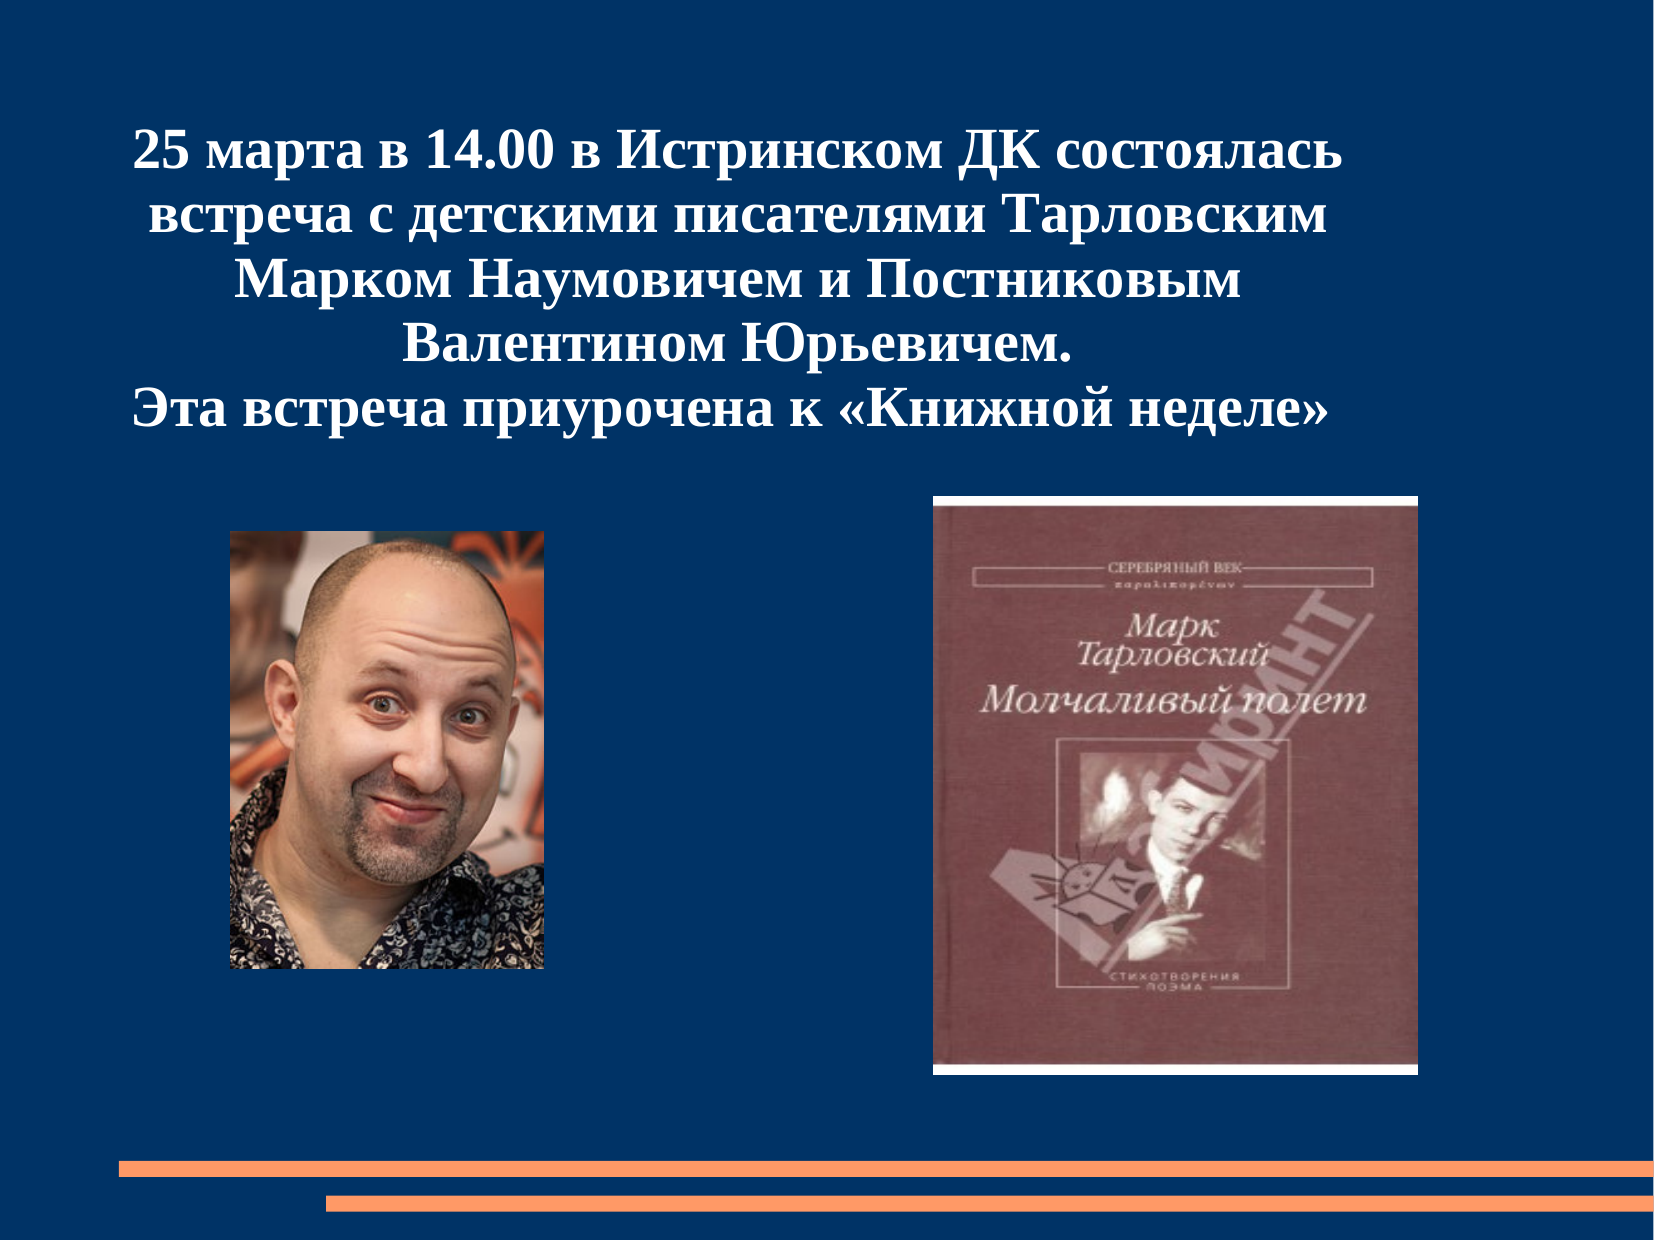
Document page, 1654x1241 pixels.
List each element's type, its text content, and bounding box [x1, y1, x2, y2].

picture [230, 531, 544, 969]
subtitle 25 марта в 14.00 в Истринском ДК состоялась встреча с детскими писателями Тарловским Марком Наумовичем и Постниковым Валентином Юрьевичем. Эта встреча приурочена к «Книжной неделе» [118, 35, 1359, 520]
picture [933, 496, 1418, 1075]
